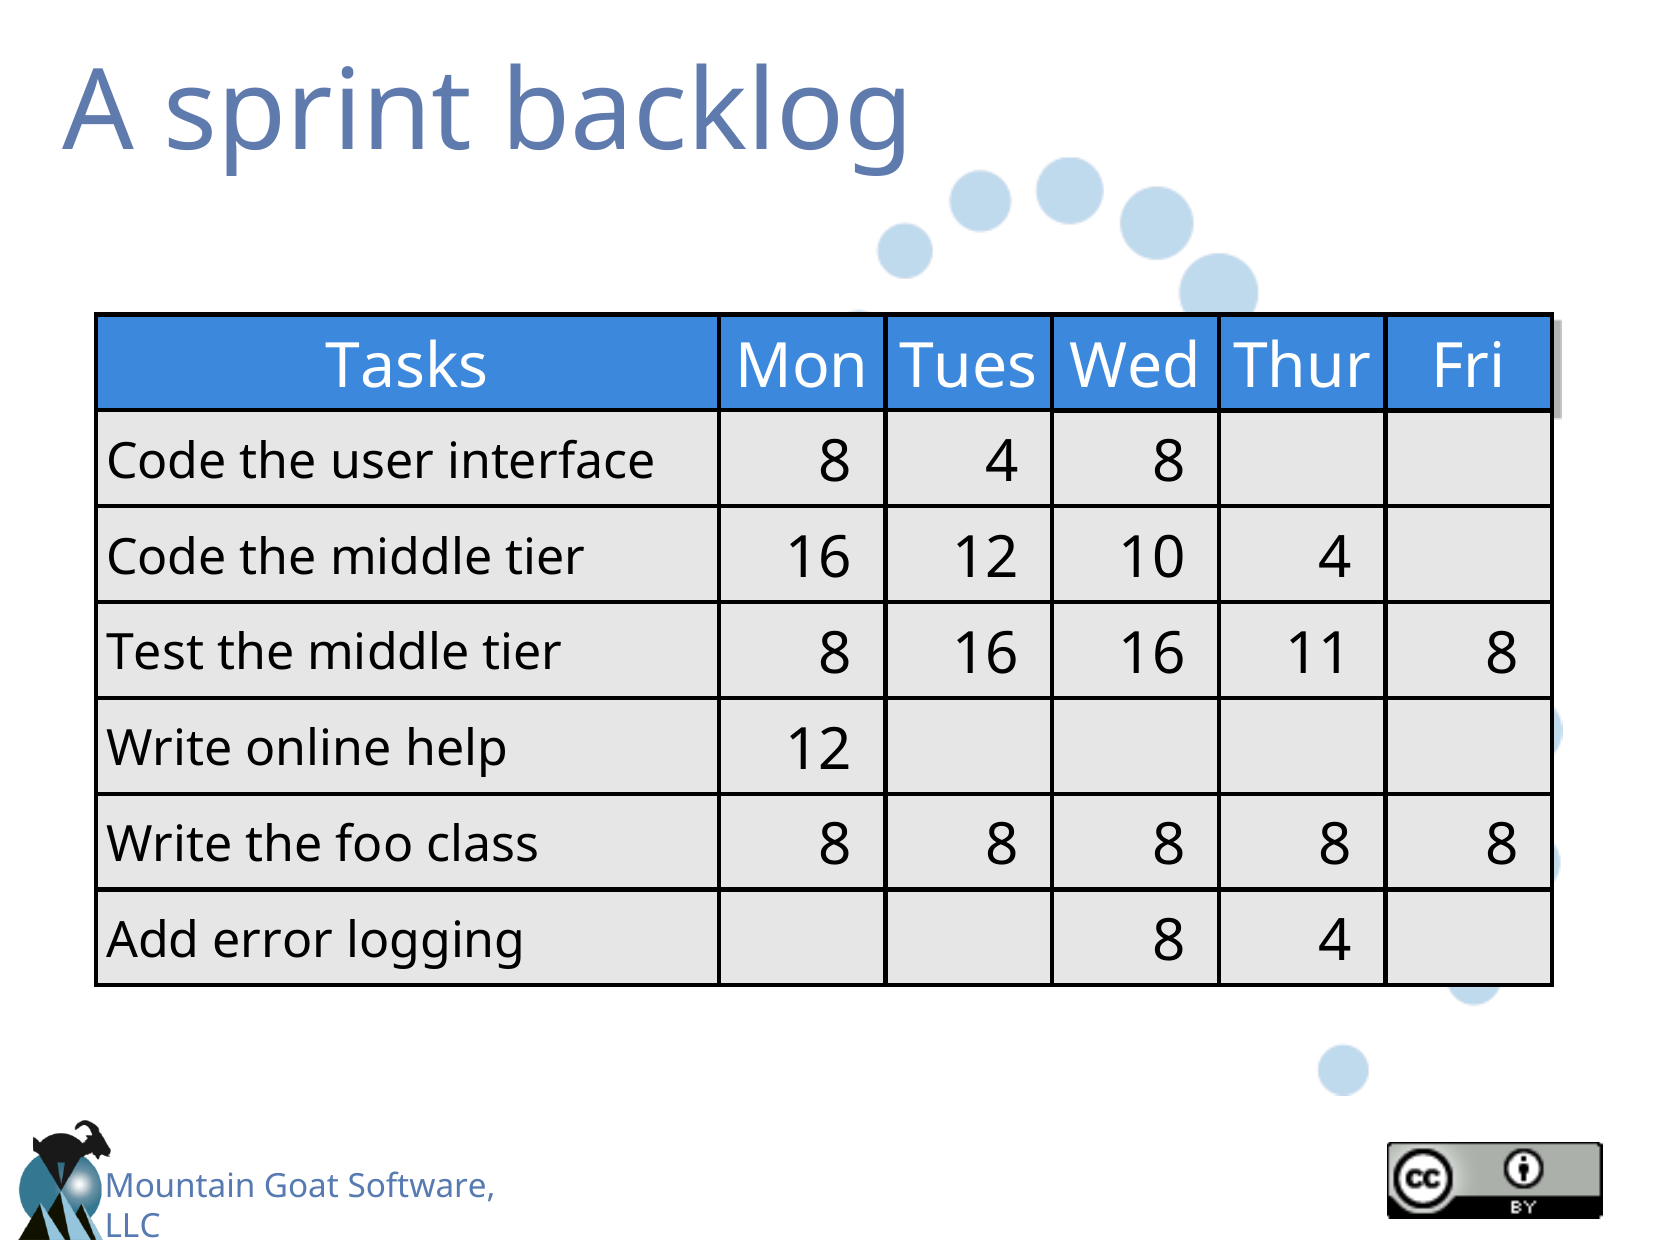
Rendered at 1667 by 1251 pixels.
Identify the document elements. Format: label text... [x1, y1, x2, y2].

text_box Add error logging [95, 889, 718, 986]
text_box 11 [1219, 602, 1385, 697]
text_box 10 [1052, 506, 1219, 602]
text_box 8 [1052, 410, 1219, 506]
text_box 8 [1385, 602, 1553, 697]
text_box 12 [718, 697, 885, 793]
picture [1387, 1142, 1603, 1219]
text_box Mon [718, 314, 885, 410]
text_box Wed [1052, 314, 1218, 410]
text_box 8 [1052, 889, 1219, 986]
text_box 8 [718, 793, 885, 889]
picture [18, 1120, 111, 1240]
text_box 8 [1219, 793, 1385, 889]
text_box 8 [1052, 793, 1219, 889]
text_box [1385, 889, 1553, 986]
text_box 8 [885, 793, 1052, 889]
text_box 4 [885, 410, 1052, 506]
text_box 8 [718, 410, 885, 506]
text_box Write online help [95, 697, 718, 793]
title A sprint backlog [56, 18, 1609, 194]
text_box Code the user interface [95, 410, 718, 506]
picture [835, 194, 1563, 1096]
text_box Tues [885, 314, 1052, 410]
text_box Thur [1218, 314, 1385, 410]
text_box 16 [718, 506, 885, 602]
text_box Code the middle tier [95, 506, 718, 602]
text_box [885, 697, 1553, 793]
text_box Write the foo class [95, 793, 718, 889]
text_box 16 [885, 602, 1052, 697]
text_box 12 [885, 506, 1052, 602]
text_box [1219, 410, 1553, 602]
text_box 4 [1219, 889, 1385, 986]
text_box Fri [1385, 314, 1553, 410]
text_box [718, 889, 1052, 986]
text_box Test the middle tier [95, 602, 718, 697]
text_box Tasks [95, 314, 718, 410]
text_box 4 [1219, 506, 1385, 602]
text_box 8 [1385, 793, 1553, 889]
text_box 16 [1052, 602, 1219, 697]
text_box 8 [718, 602, 885, 697]
